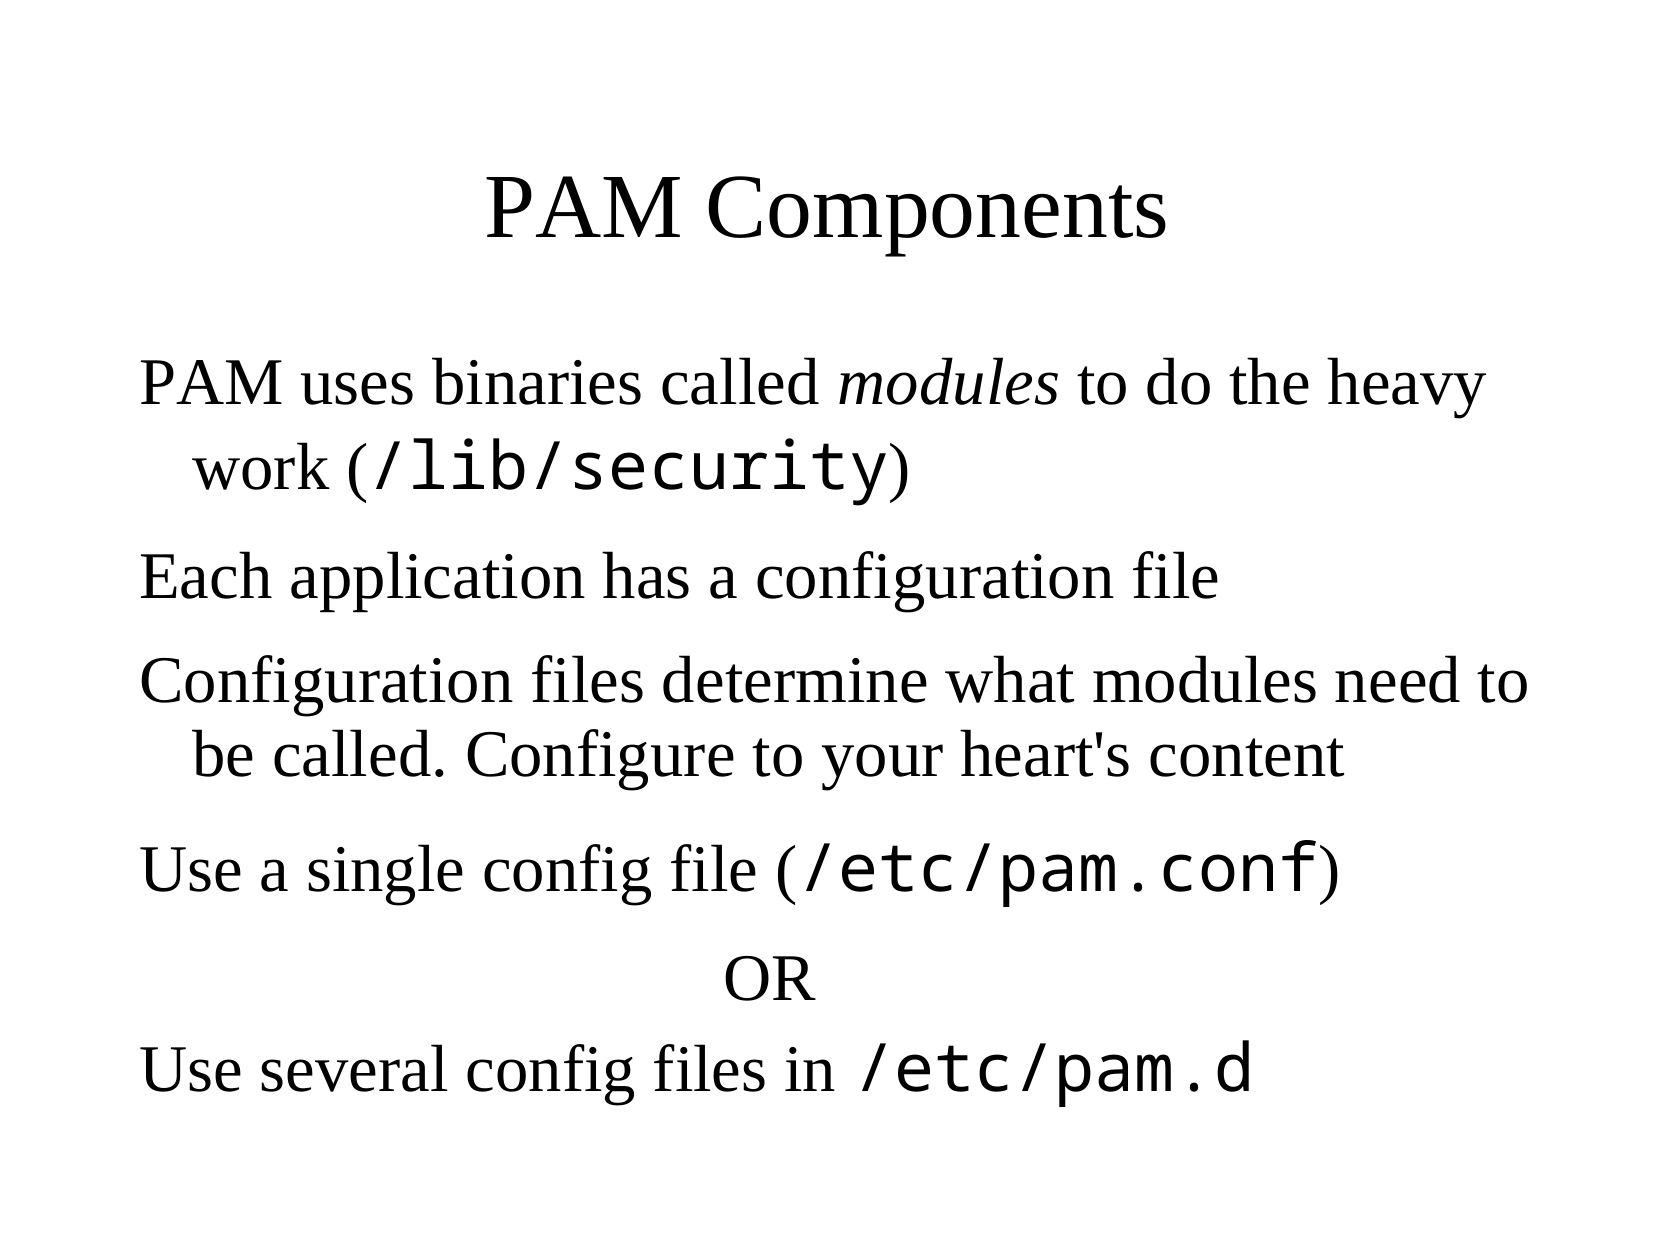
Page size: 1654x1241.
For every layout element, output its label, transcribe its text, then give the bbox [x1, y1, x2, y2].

title PAM Components [121, 102, 1534, 311]
list PAM uses binaries called modules to do the heavy work (/lib/security) Each application has a configuration file Configuration files determine what modules need to be called. Configure to your heart's content Use a single config file (/etc/pam.conf) OR Use several config files in /etc/pam.d [121, 344, 1534, 1212]
